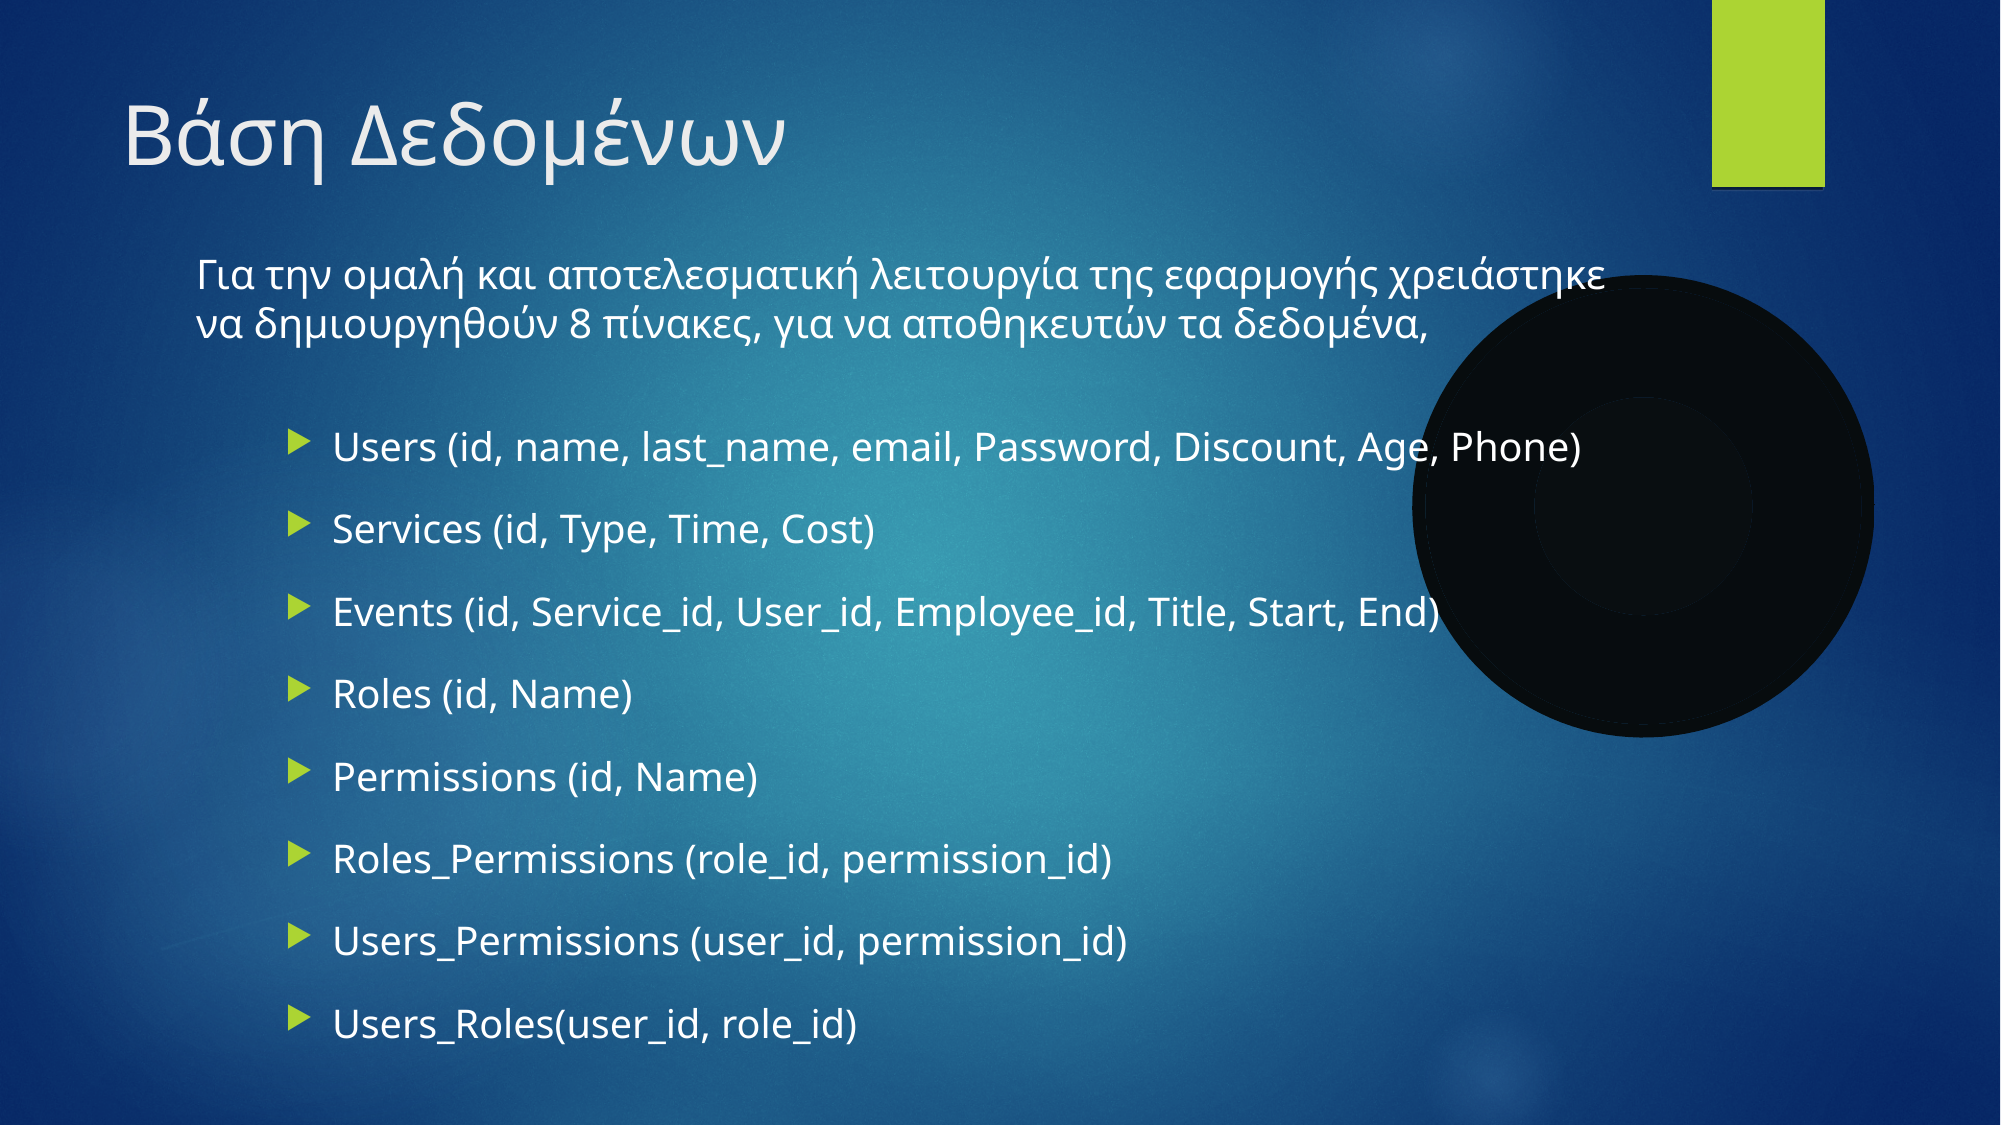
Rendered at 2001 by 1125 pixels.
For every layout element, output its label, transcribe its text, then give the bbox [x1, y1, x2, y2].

list Για την ομαλή και αποτελεσματική λειτουργία της εφαρμογής χρειάστηκε να δημιουργηθούν 8 πίνακες, για να αποθηκευτών τα δεδομένα, [181, 240, 1649, 369]
text_box Users (id, name, last_name, email, Password, Discount, Age, Phone) Services (id, Type, Time, Cost) Events (id, Service_id, User_id, Employee_id, Title, Start, End) Roles (id, Name) Permissions (id, Name) Roles_Permissions (role_id, permission_id) Users_Permissions (user_id, permission_id) Users_Roles(user_id, role_id) [139, 400, 1649, 1079]
title Βάση Δεδομένων [106, 74, 1649, 219]
